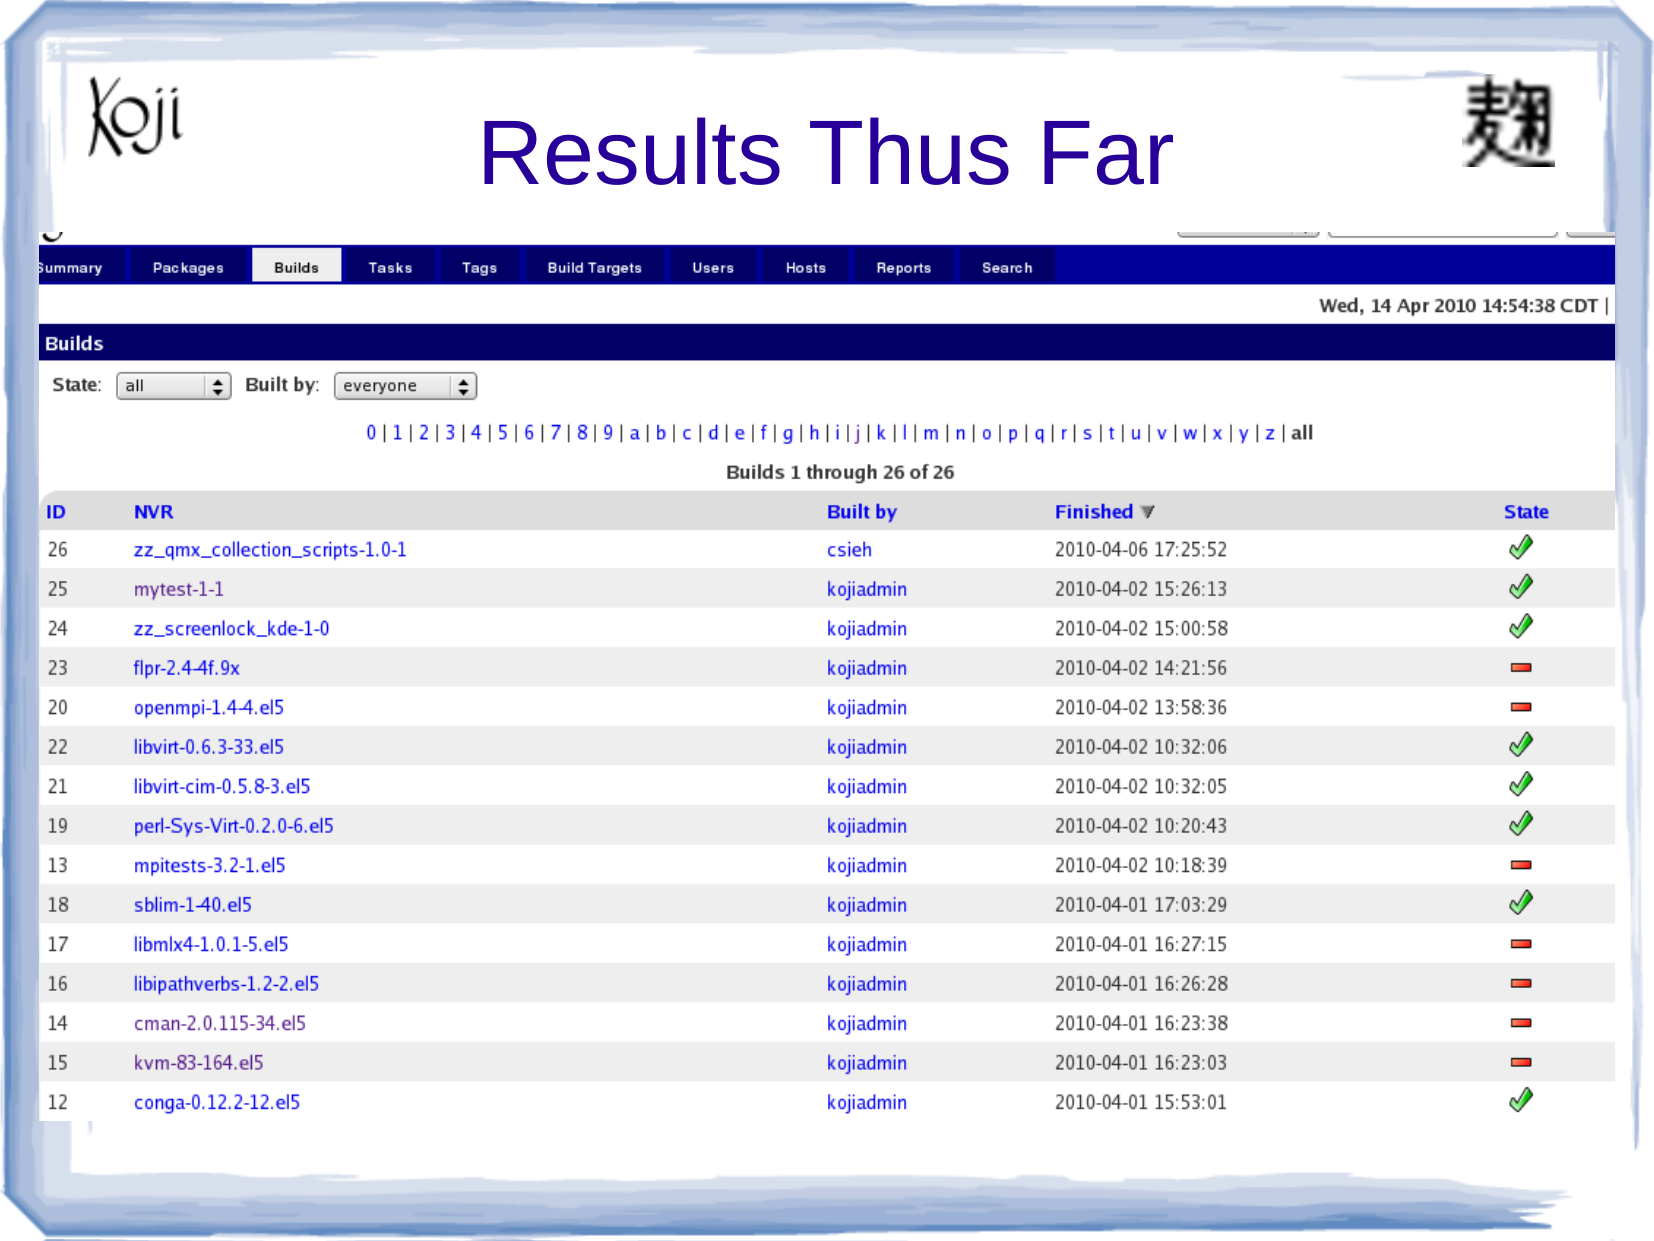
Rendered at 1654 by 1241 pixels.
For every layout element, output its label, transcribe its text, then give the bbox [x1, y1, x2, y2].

picture [0, 0, 1654, 1241]
title Results Thus Far [82, 49, 1571, 232]
